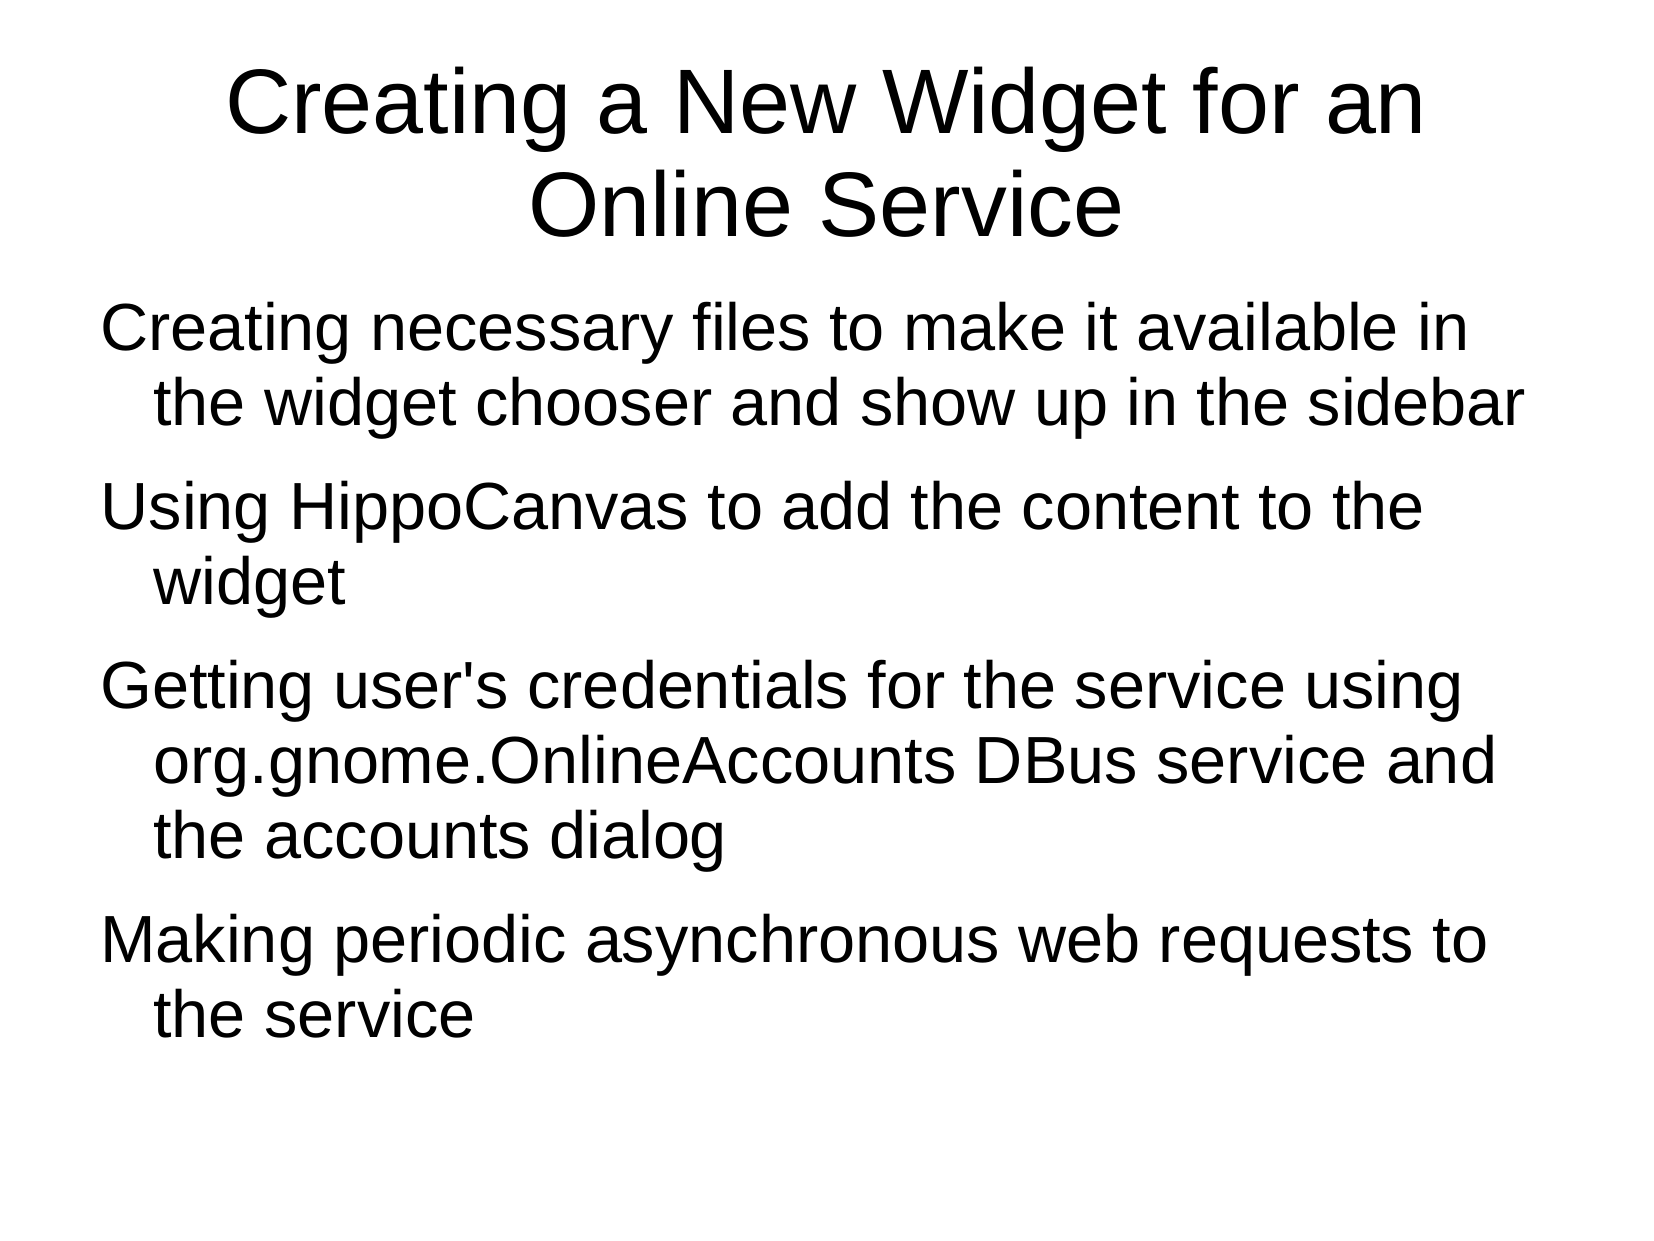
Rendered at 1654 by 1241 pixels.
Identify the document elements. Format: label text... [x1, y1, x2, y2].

title Creating a New Widget for an Online Service [82, 50, 1571, 256]
list Creating necessary files to make it available in the widget chooser and show up in the sidebar Using HippoCanvas to add the content to the widget Getting user's credentials for the service using org.gnome.OnlineAccounts DBus service and the accounts dialog Making periodic asynchronous web requests to the service [82, 290, 1571, 1094]
